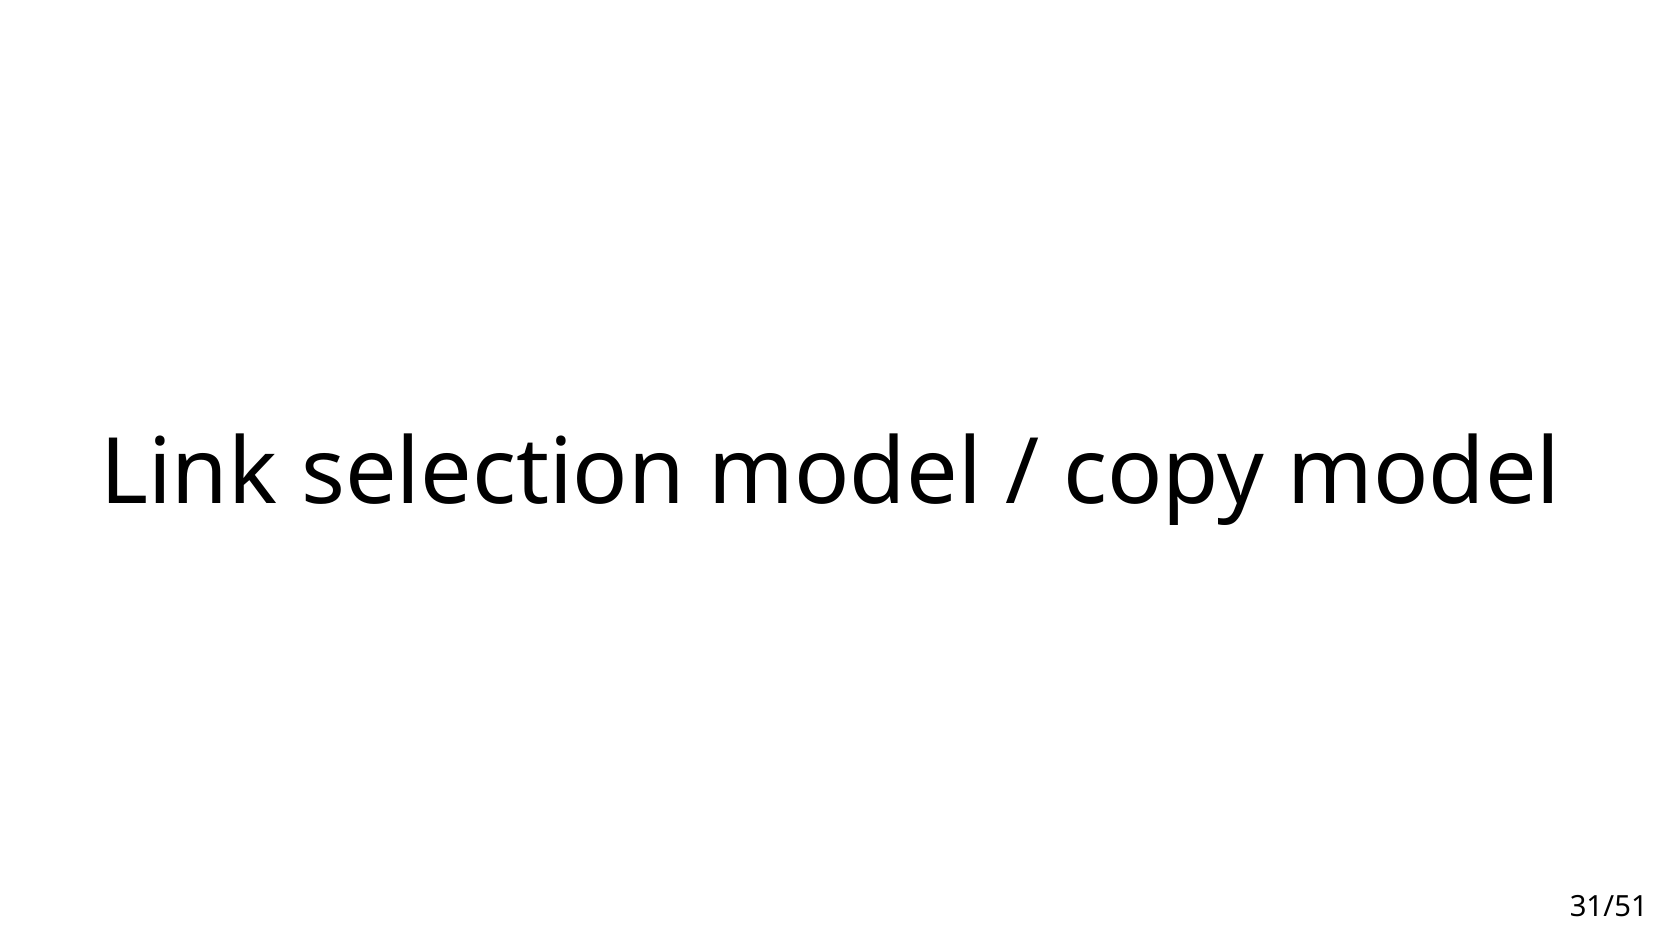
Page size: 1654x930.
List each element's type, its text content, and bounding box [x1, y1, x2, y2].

title Link selection model / copy model [87, 365, 1576, 571]
